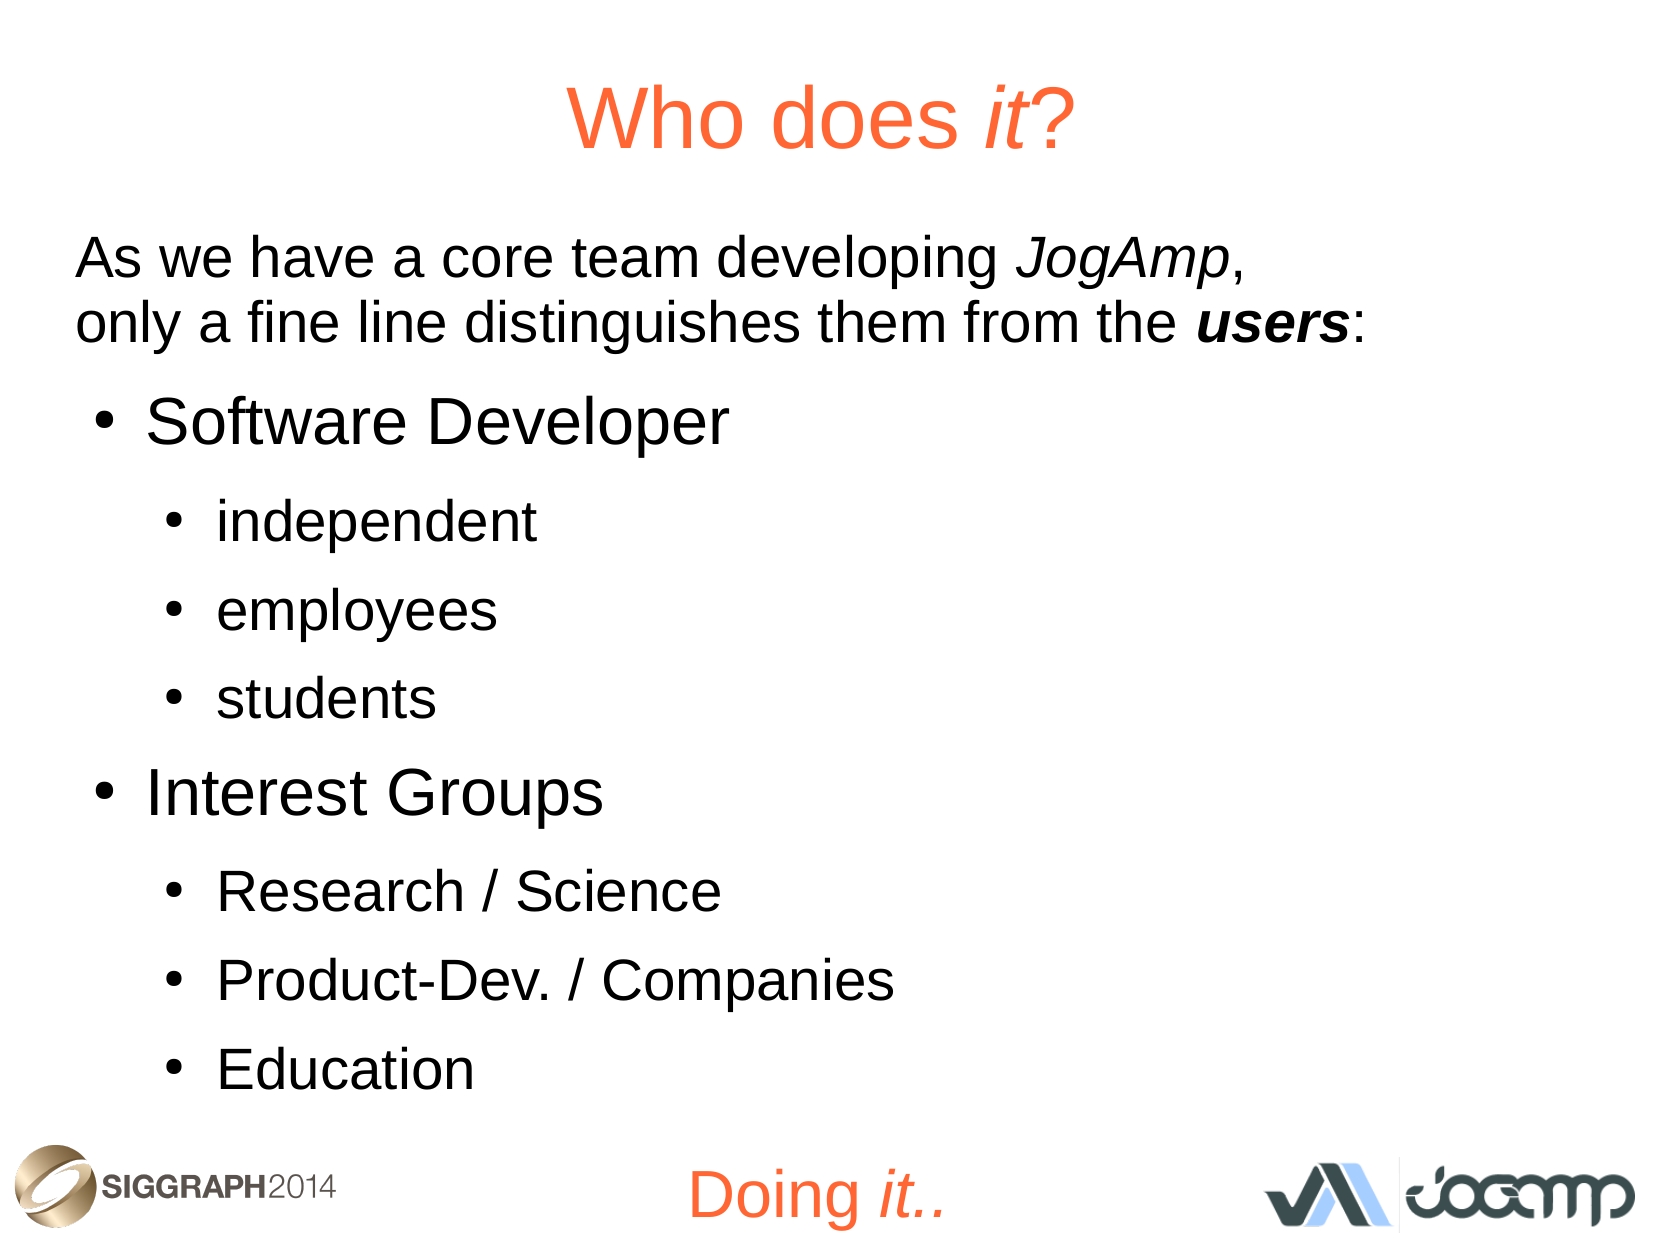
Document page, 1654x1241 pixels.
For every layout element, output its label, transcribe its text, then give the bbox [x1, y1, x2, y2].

title Who does it? [68, 56, 1576, 181]
picture [1262, 1157, 1635, 1233]
picture [7, 1133, 343, 1239]
list As we have a core team developing JogAmp, only a fine line distinguishes them from the users: Software Developer independent employees students Interest Groups Research / Science Product-Dev. / Companies Education [75, 225, 1571, 1109]
text_box Doing it.. [672, 1149, 966, 1239]
